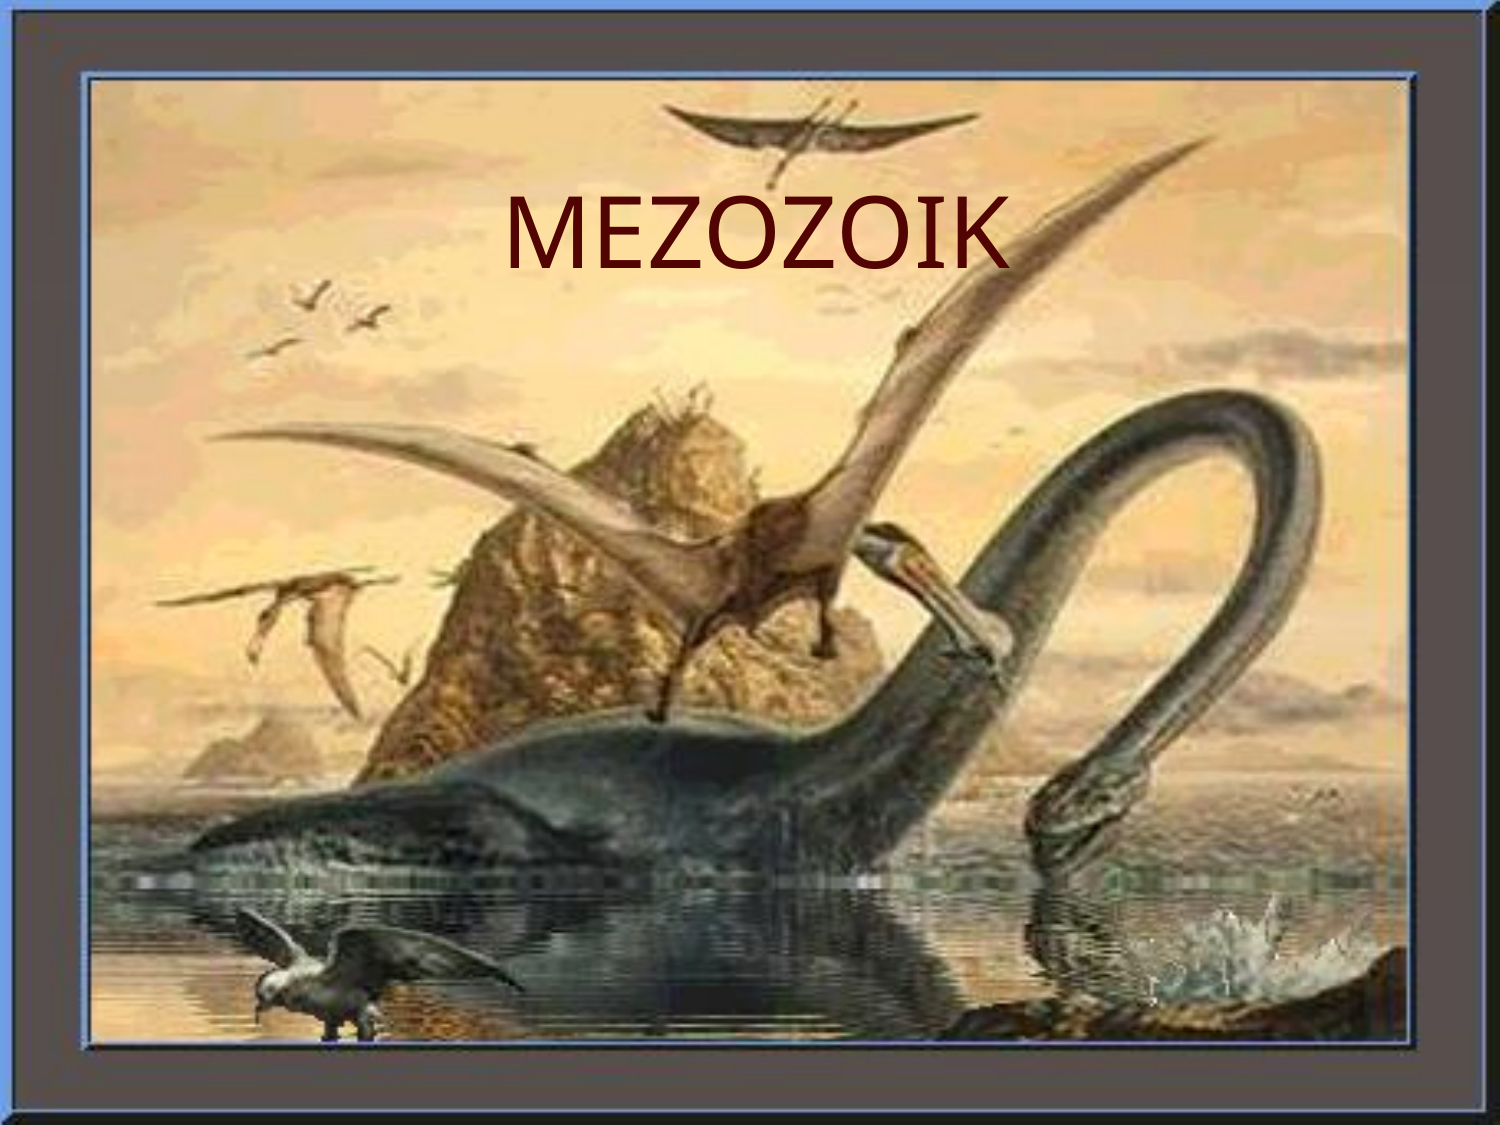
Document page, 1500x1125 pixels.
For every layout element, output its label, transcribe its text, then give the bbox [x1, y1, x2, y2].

text_box MEZOZOIK [76, 160, 1436, 500]
picture [0, 0, 1500, 1125]
